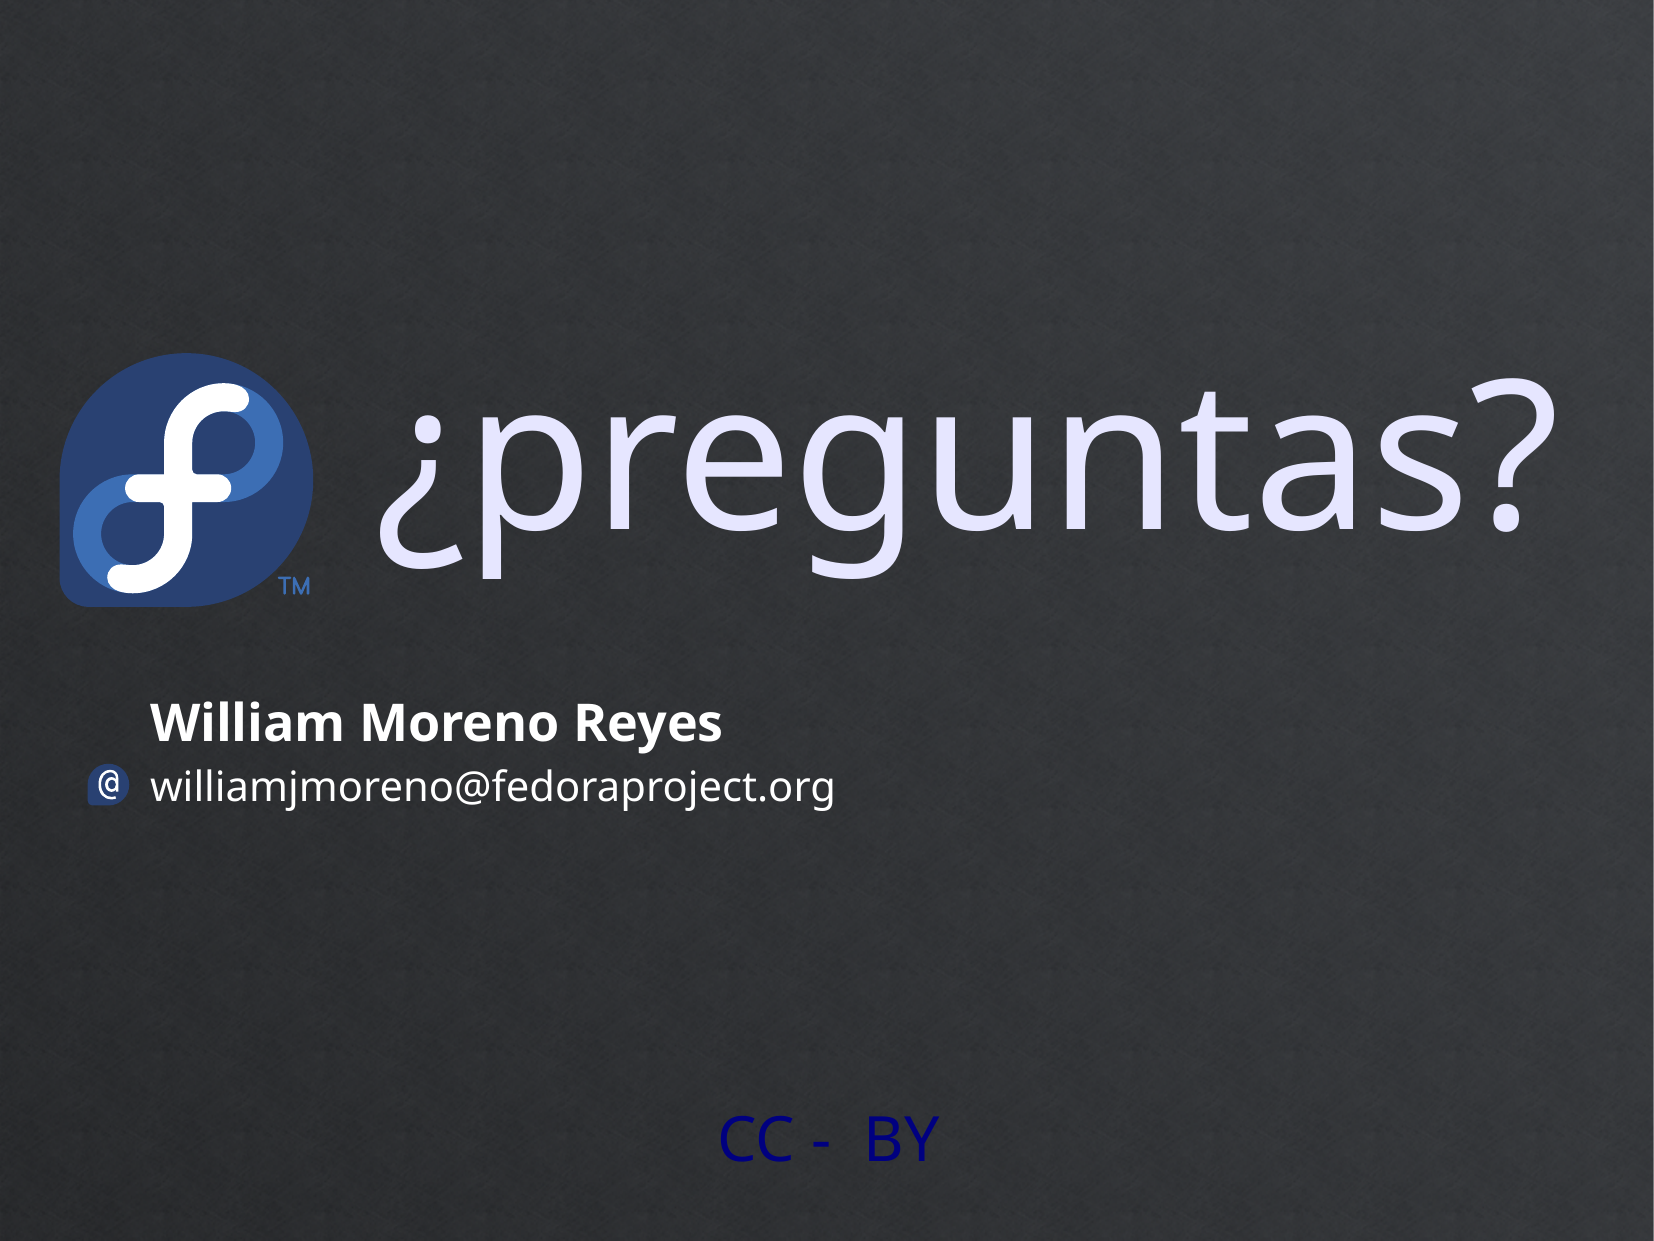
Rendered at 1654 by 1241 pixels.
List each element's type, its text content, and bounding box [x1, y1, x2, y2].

title CC - BY [4, 1080, 1654, 1194]
title ¿preguntas? [442, 318, 1646, 579]
picture [0, 0, 1654, 1241]
title William Moreno Reyes williamjmoreno@fedoraproject.org [150, 675, 1421, 883]
